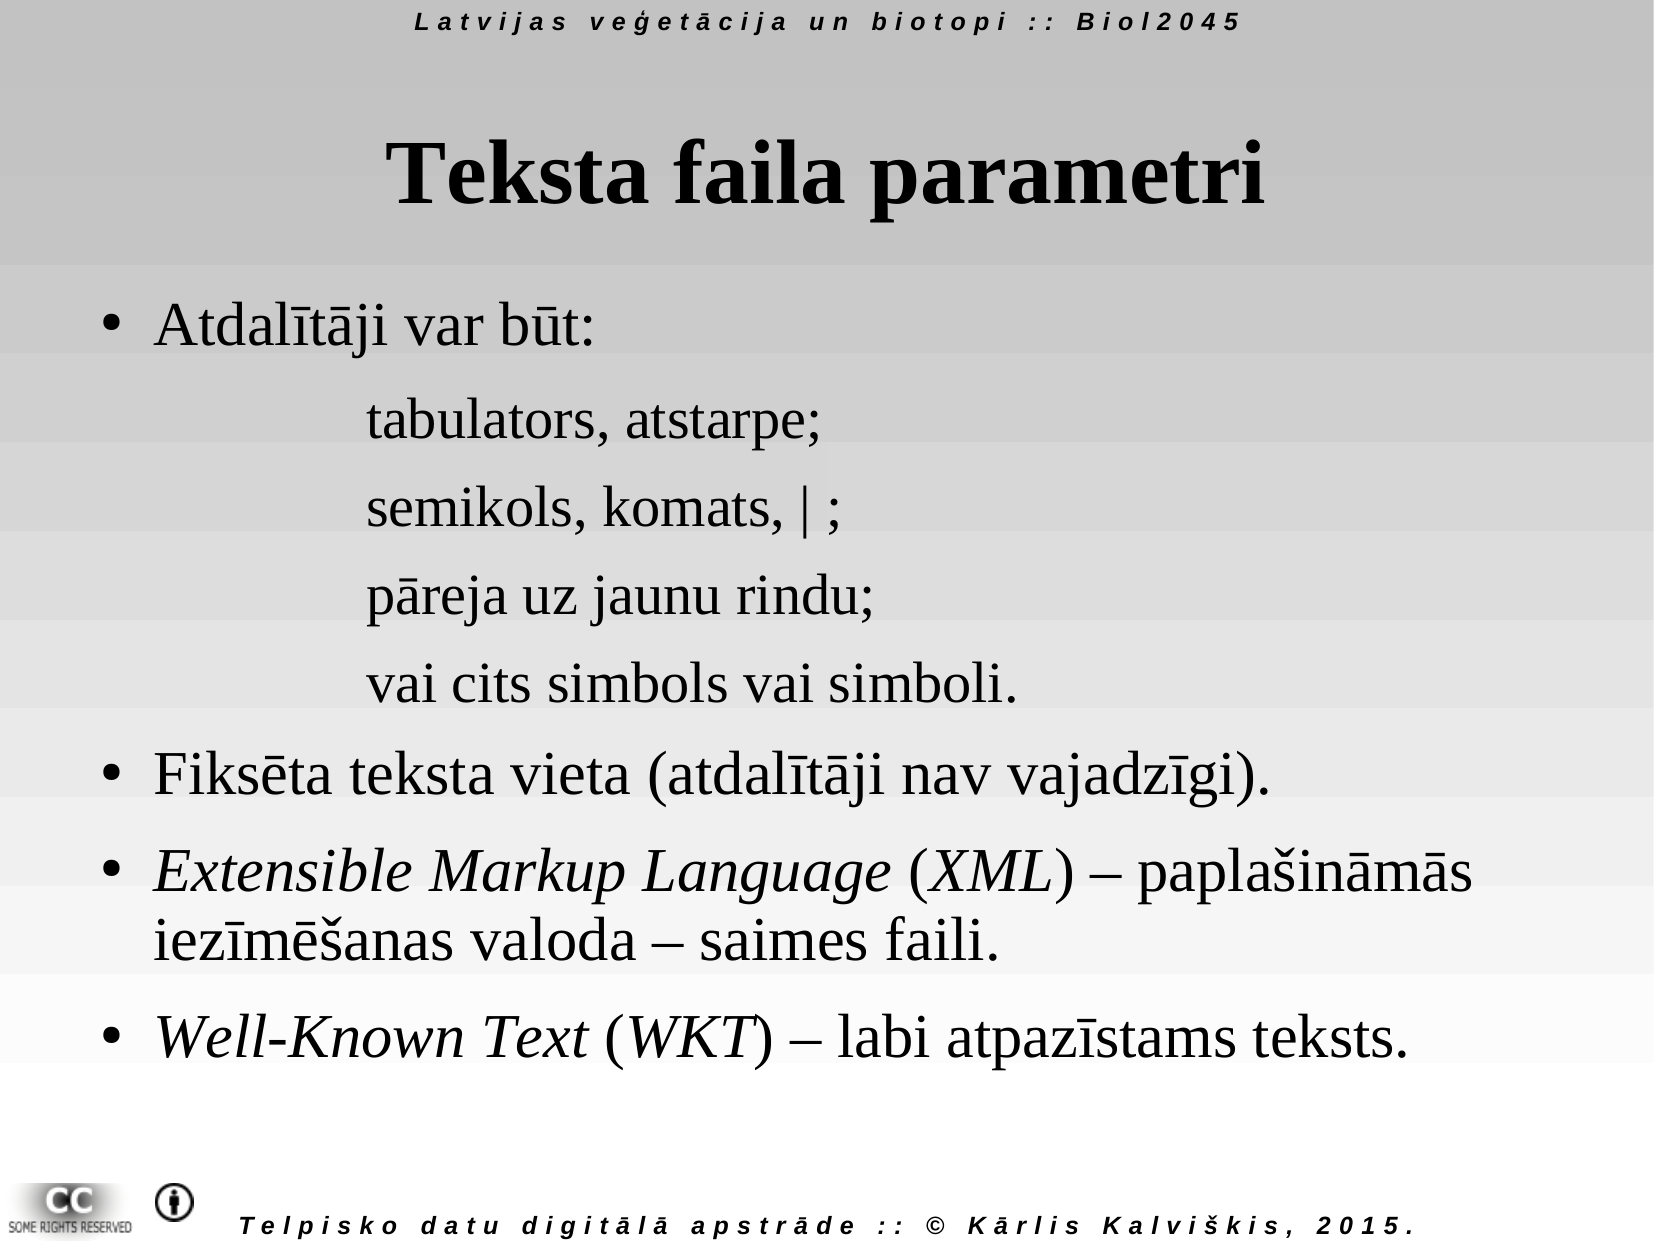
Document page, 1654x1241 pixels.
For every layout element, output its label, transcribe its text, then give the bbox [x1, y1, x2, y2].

list Atdalītāji var būt: tabulators, atstarpe; semikols, komats, | ; pāreja uz jaunu rindu; vai cits simbols vai simboli. Fiksēta teksta vieta (atdalītāji nav vajadzīgi). Extensible Markup Language (XML) – paplašināmās iezīmēšanas valoda – saimes faili. Well-Known Text (WKT) – labi atpazīstams teksts. [82, 289, 1571, 1098]
title Teksta faila parametri [29, 49, 1625, 296]
picture [0, 0, 1654, 1241]
